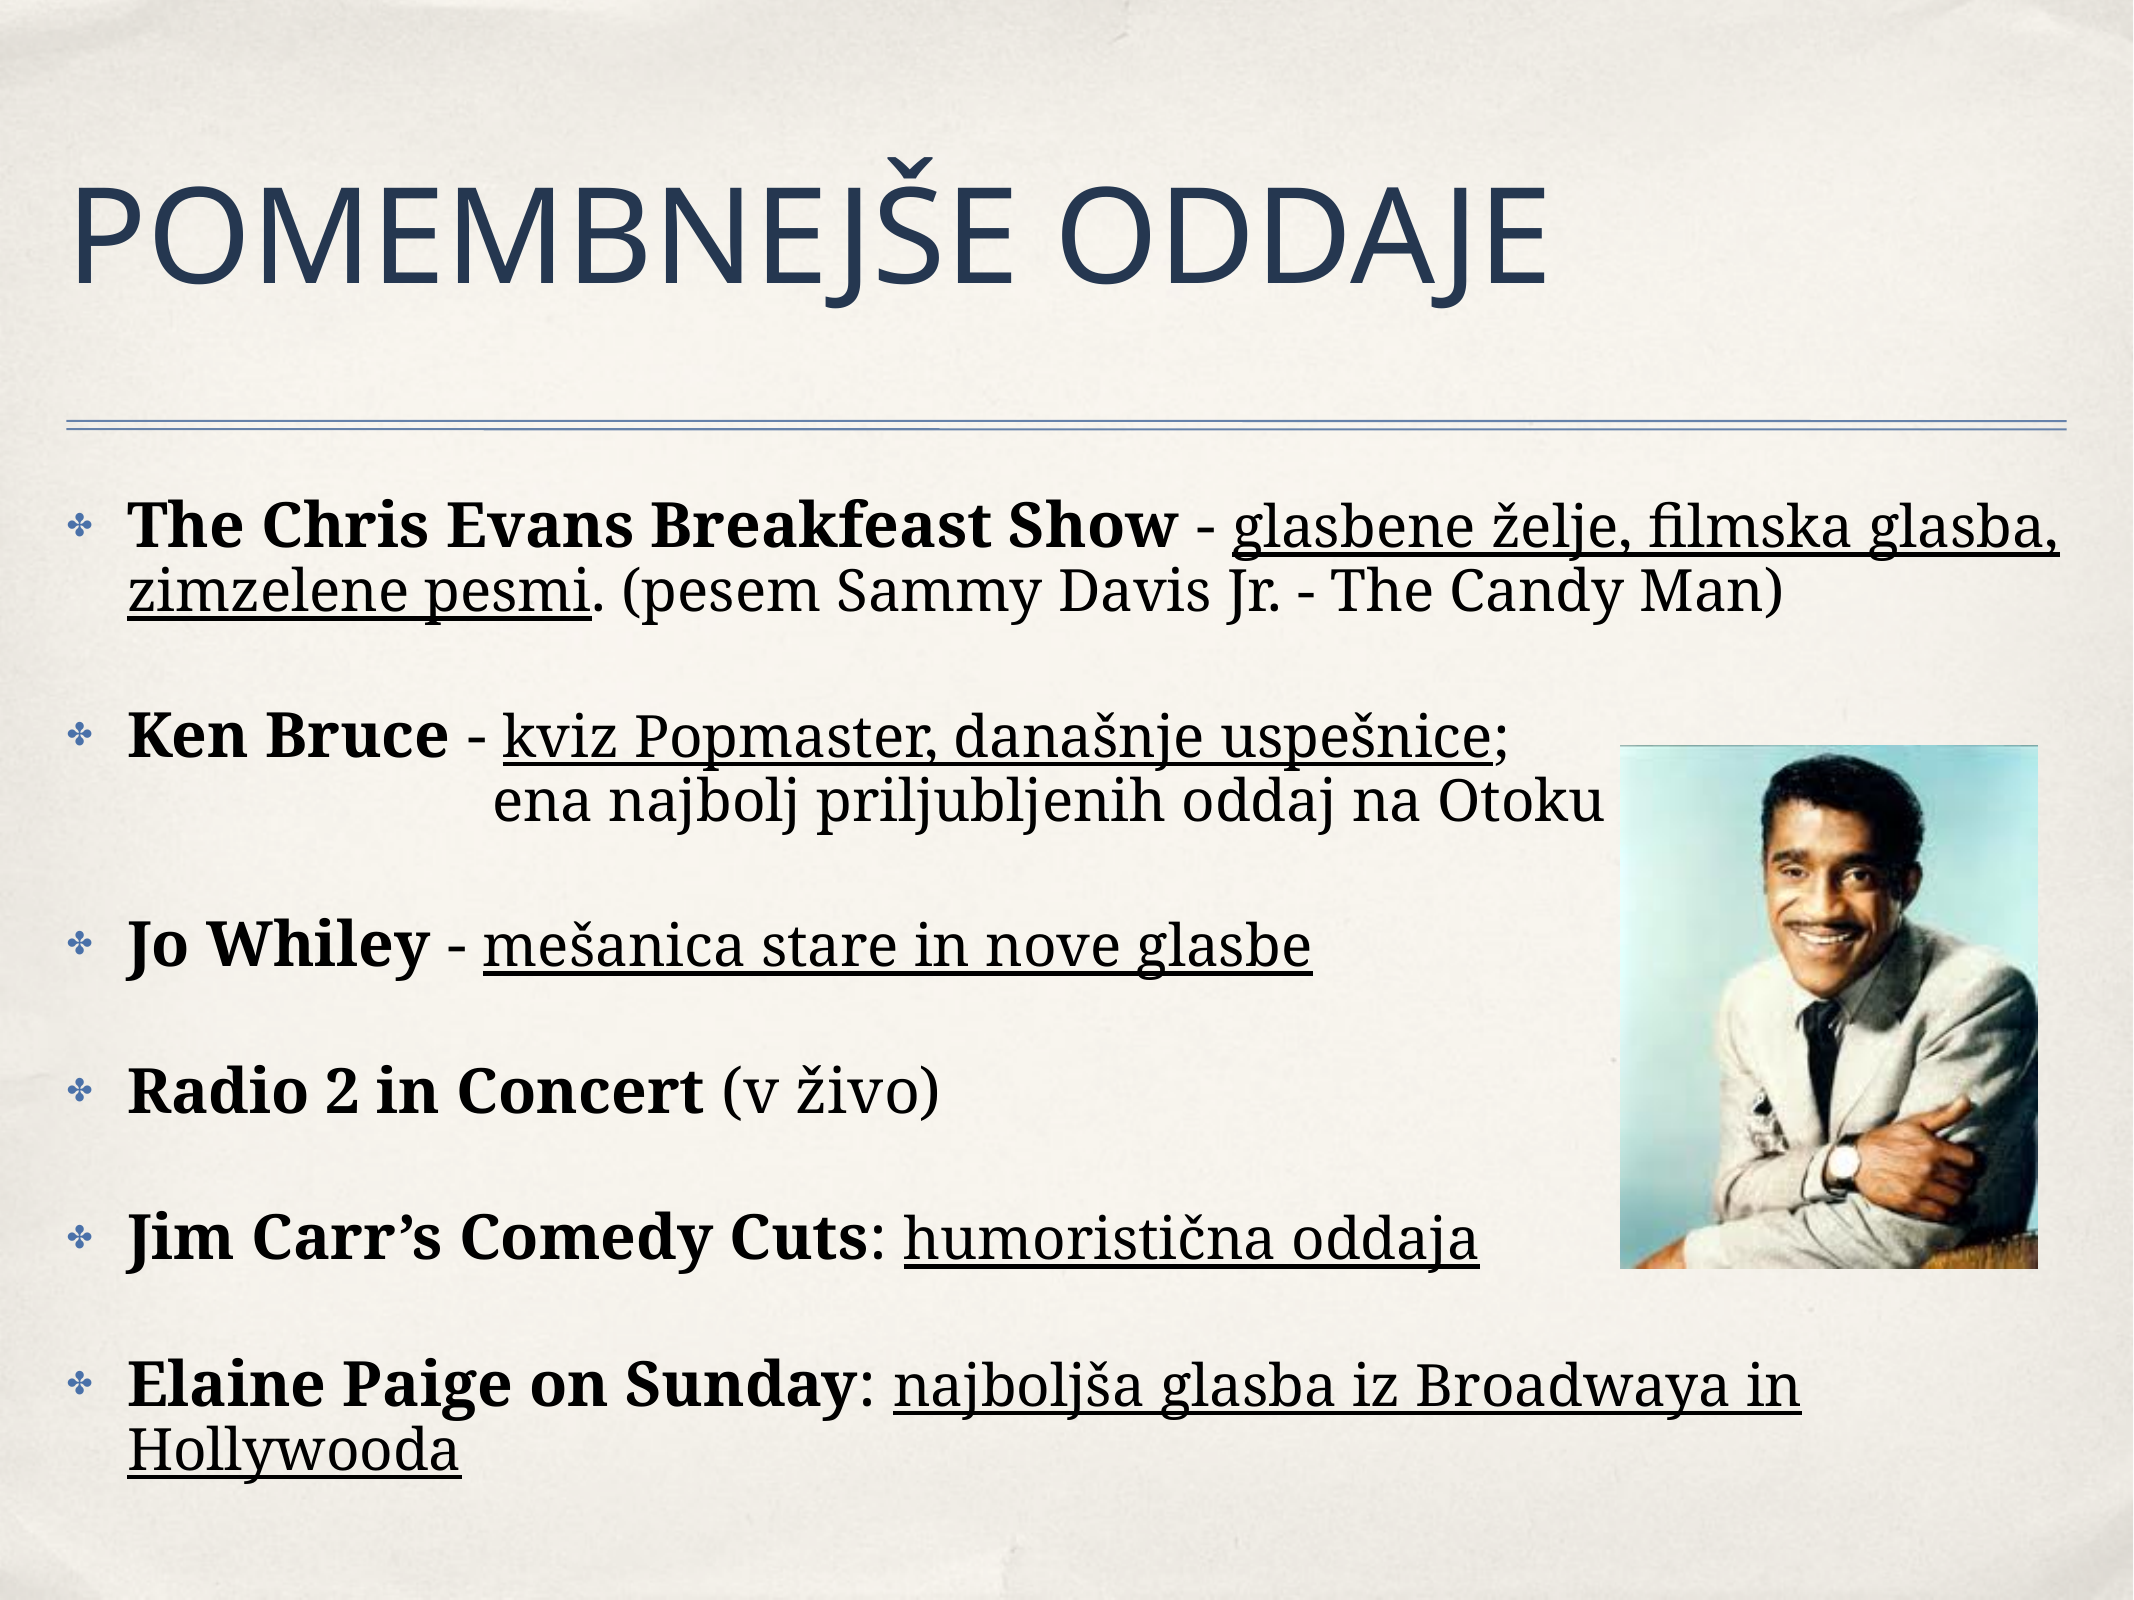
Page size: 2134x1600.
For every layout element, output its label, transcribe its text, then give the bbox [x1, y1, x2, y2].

picture [0, 0, 2134, 1600]
title POMEMBNEJŠE ODDAJE [58, 68, 2075, 412]
list The Chris Evans Breakfeast Show - glasbene želje, filmska glasba, zimzelene pesmi. (pesem Sammy Davis Jr. - The Candy Man) Ken Bruce - kviz Popmaster, današnje uspešnice; ena najbolj priljubljenih oddaj na Otoku Jo Whiley - mešanica stare in nove glasbe Radio 2 in Concert (v živo) Jim Carr’s Comedy Cuts: humoristična oddaja Elaine Paige on Sunday: najboljša glasba iz Broadwaya in Hollywooda [58, 412, 2075, 1565]
